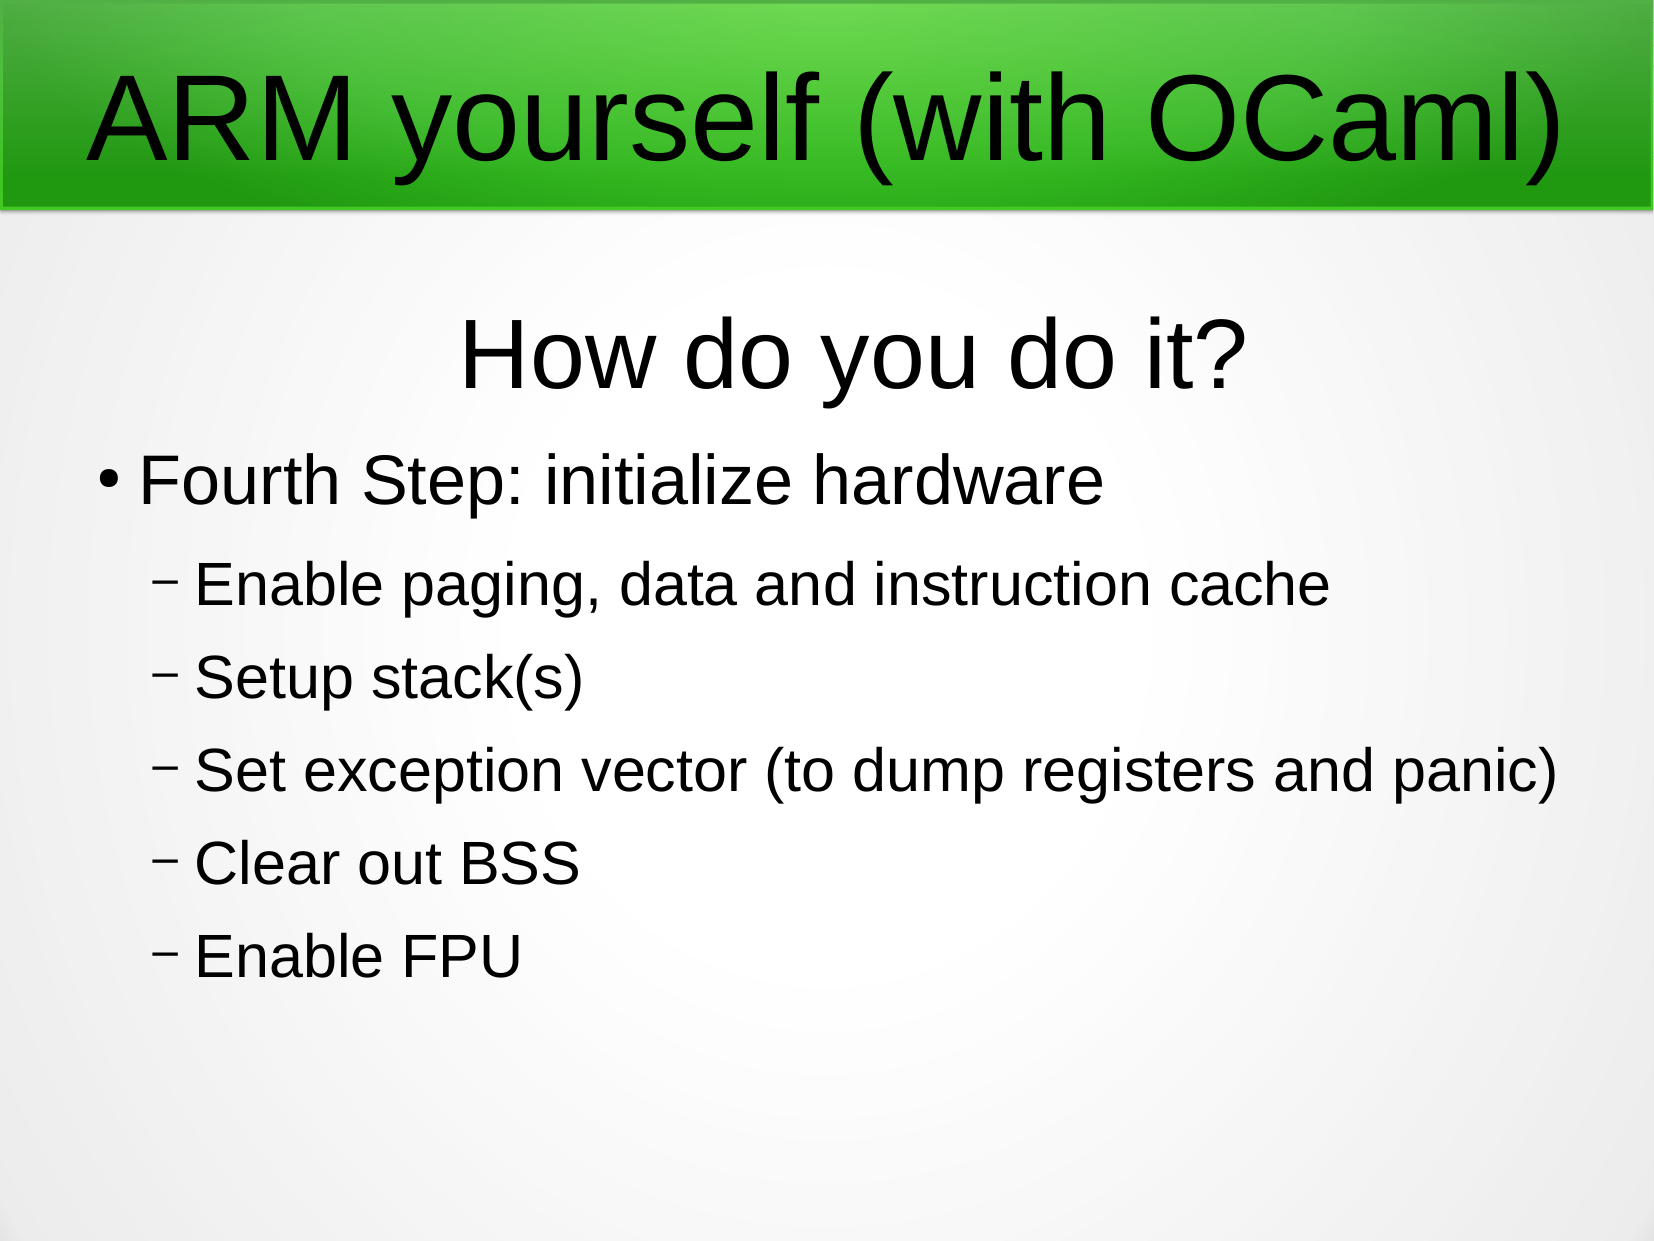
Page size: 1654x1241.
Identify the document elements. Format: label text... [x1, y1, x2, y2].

title ARM yourself (with OCaml) [82, 47, 1571, 189]
list How do you do it? Fourth Step: initialize hardware Enable paging, data and instruction cache Setup stack(s) Set exception vector (to dump registers and panic) Clear out BSS Enable FPU [82, 299, 1571, 1019]
